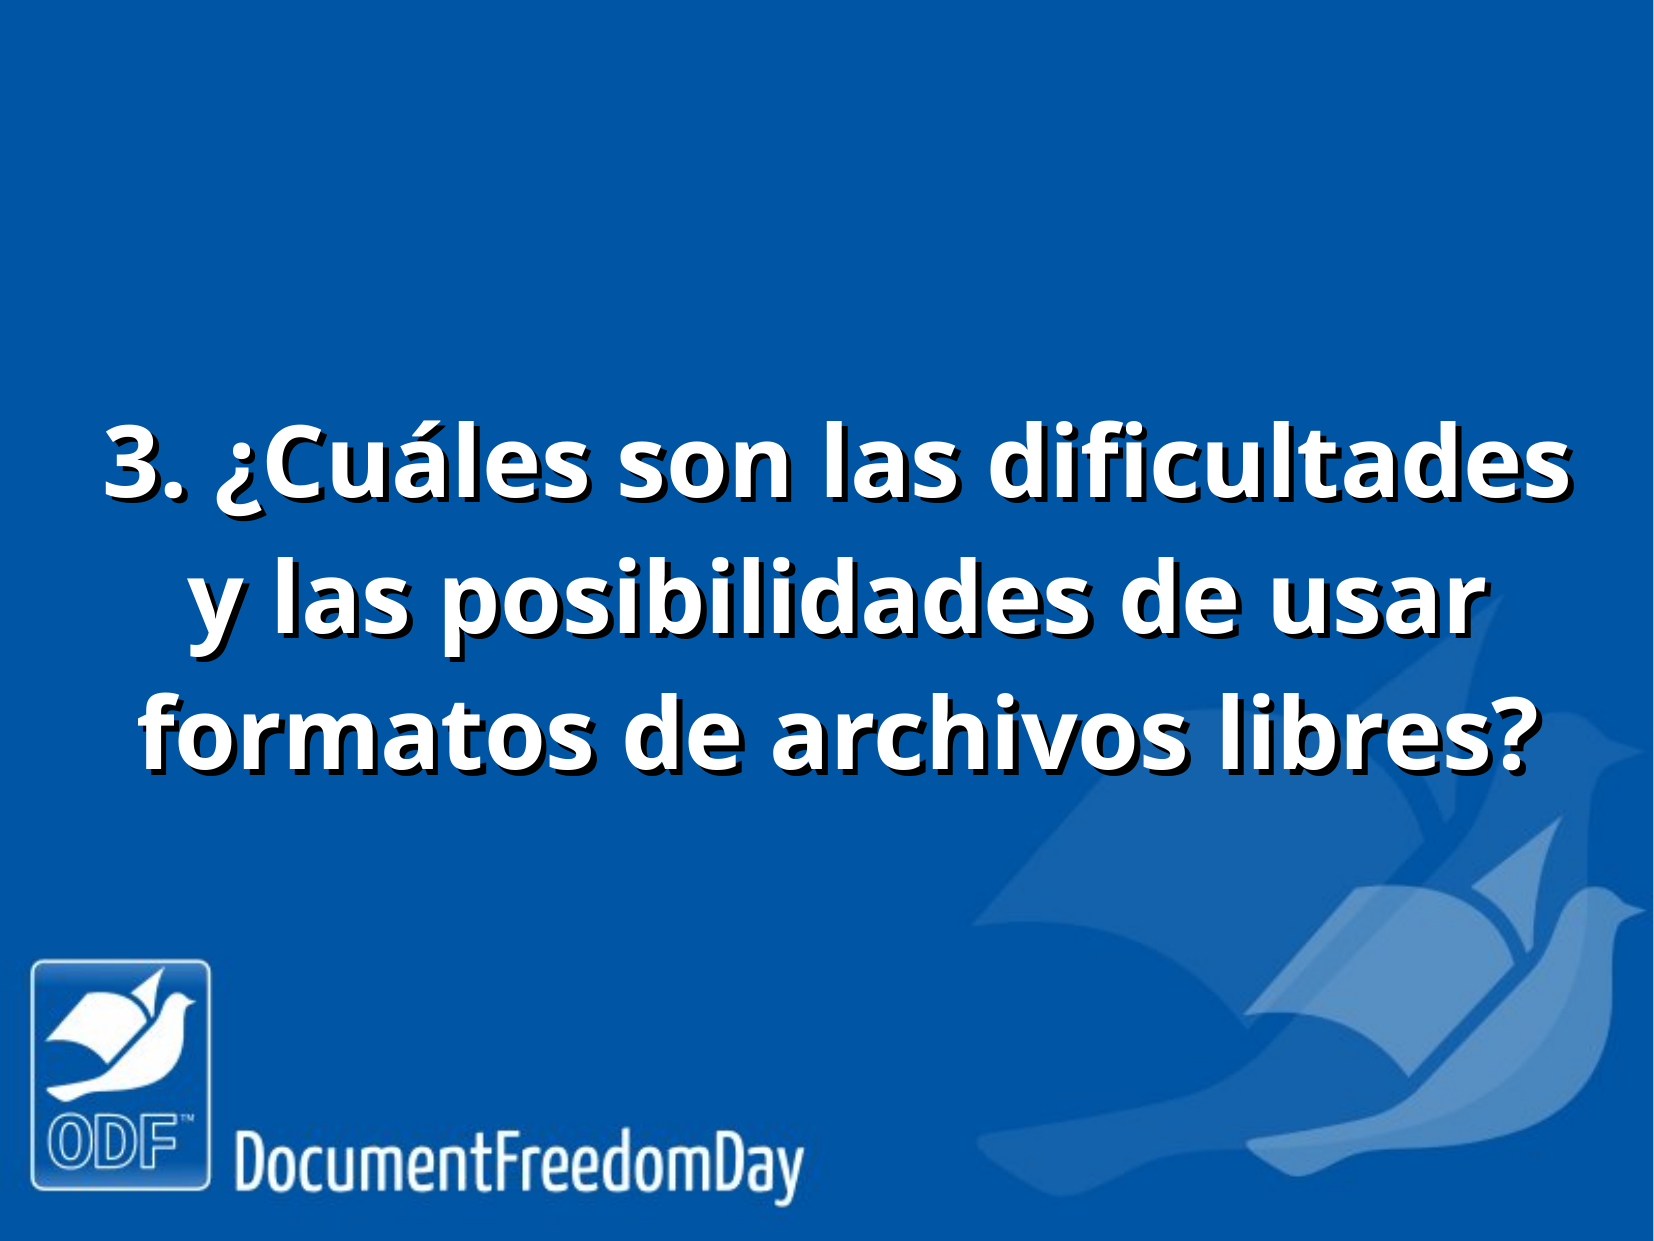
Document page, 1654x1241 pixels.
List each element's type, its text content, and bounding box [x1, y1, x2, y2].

title 3. ¿Cuáles son las dificultades y las posibilidades de usar formatos de archivos libres? [82, 413, 1595, 776]
picture [0, 0, 1654, 1241]
